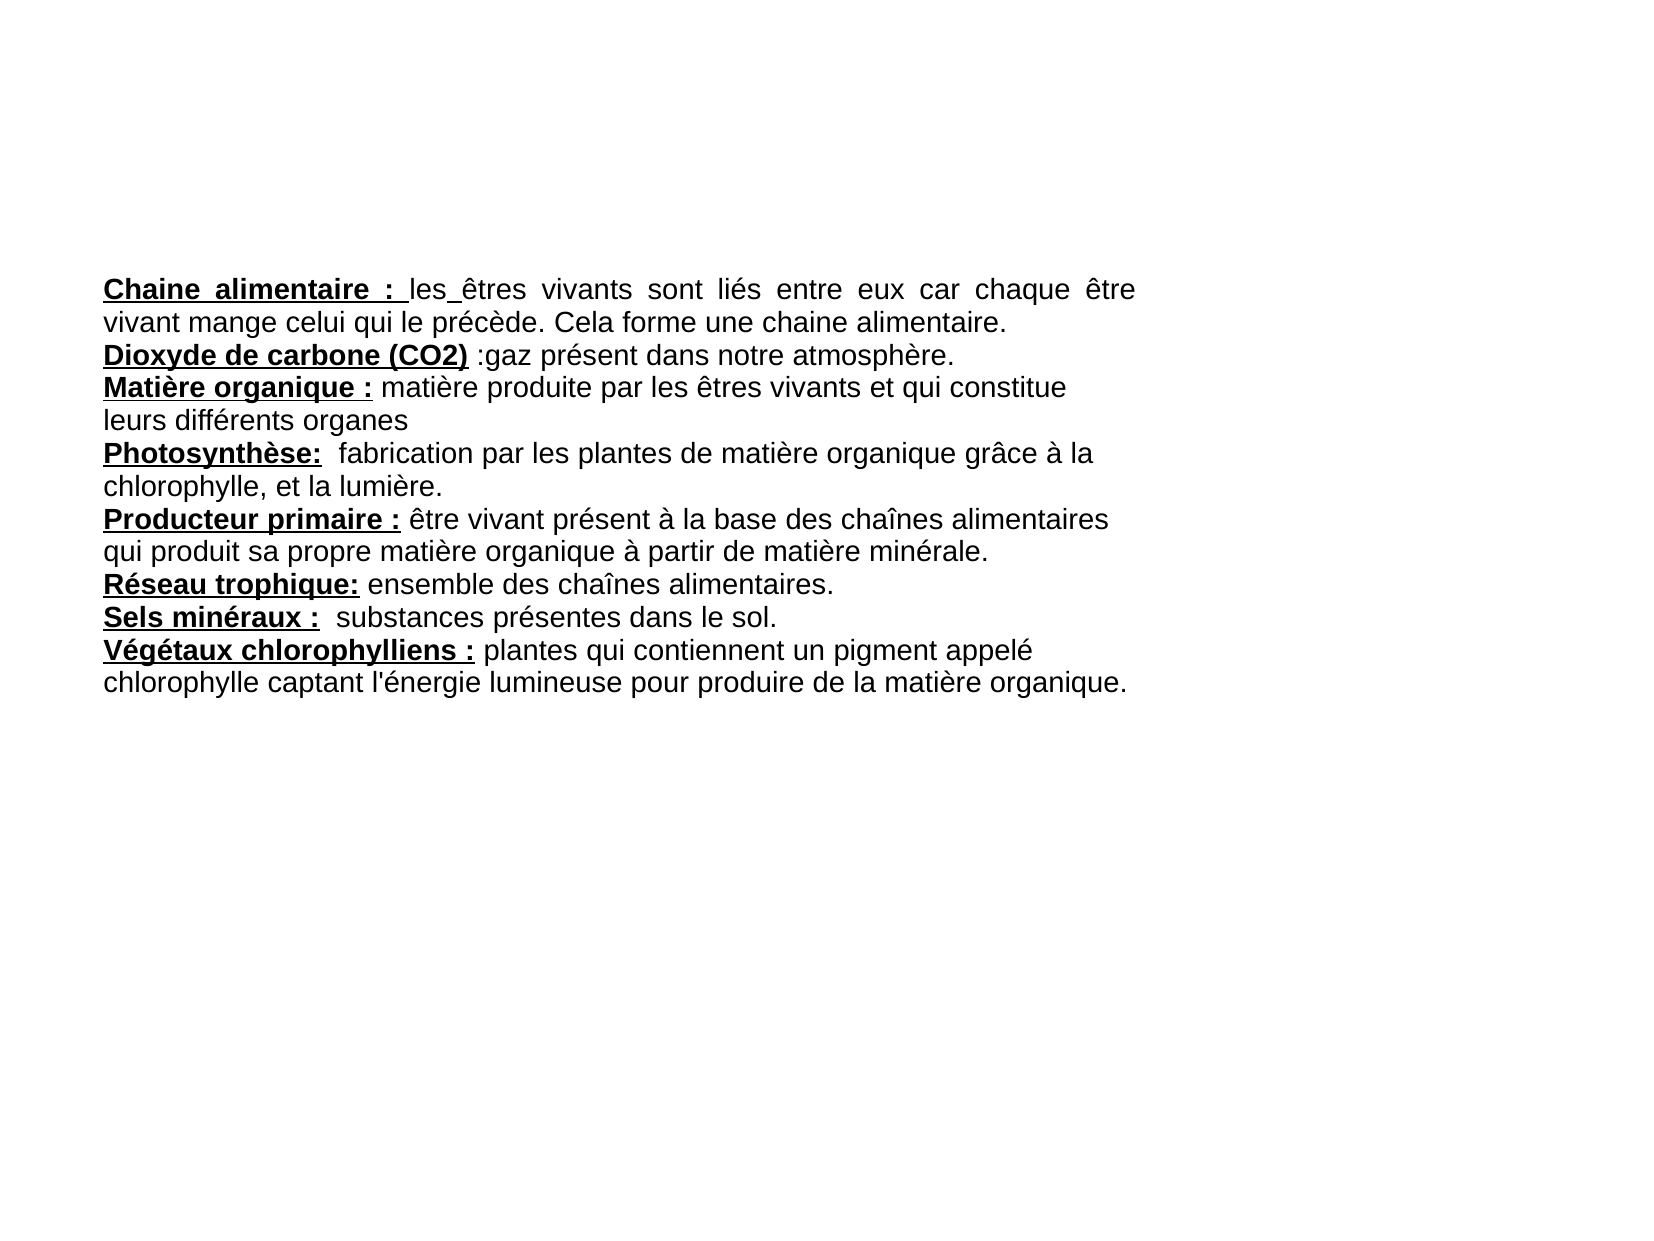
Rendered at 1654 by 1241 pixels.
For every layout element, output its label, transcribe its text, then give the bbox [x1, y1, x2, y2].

text_box Chaine alimentaire : les êtres vivants sont liés entre eux car chaque être vivant mange celui qui le précède. Cela forme une chaine alimentaire. Dioxyde de carbone (CO2) :gaz présent dans notre atmosphère. Matière organique : matière produite par les êtres vivants et qui constitue leurs différents organes Photosynthèse: fabrication par les plantes de matière organique grâce à la chlorophylle, et la lumière. Producteur primaire : être vivant présent à la base des chaînes alimentaires qui produit sa propre matière organique à partir de matière minérale. Réseau trophique: ensemble des chaînes alimentaires. Sels minéraux : substances présentes dans le sol. Végétaux chlorophylliens : plantes qui contiennent un pigment appelé chlorophylle captant l'énergie lumineuse pour produire de la matière organique. [88, 265, 1152, 713]
